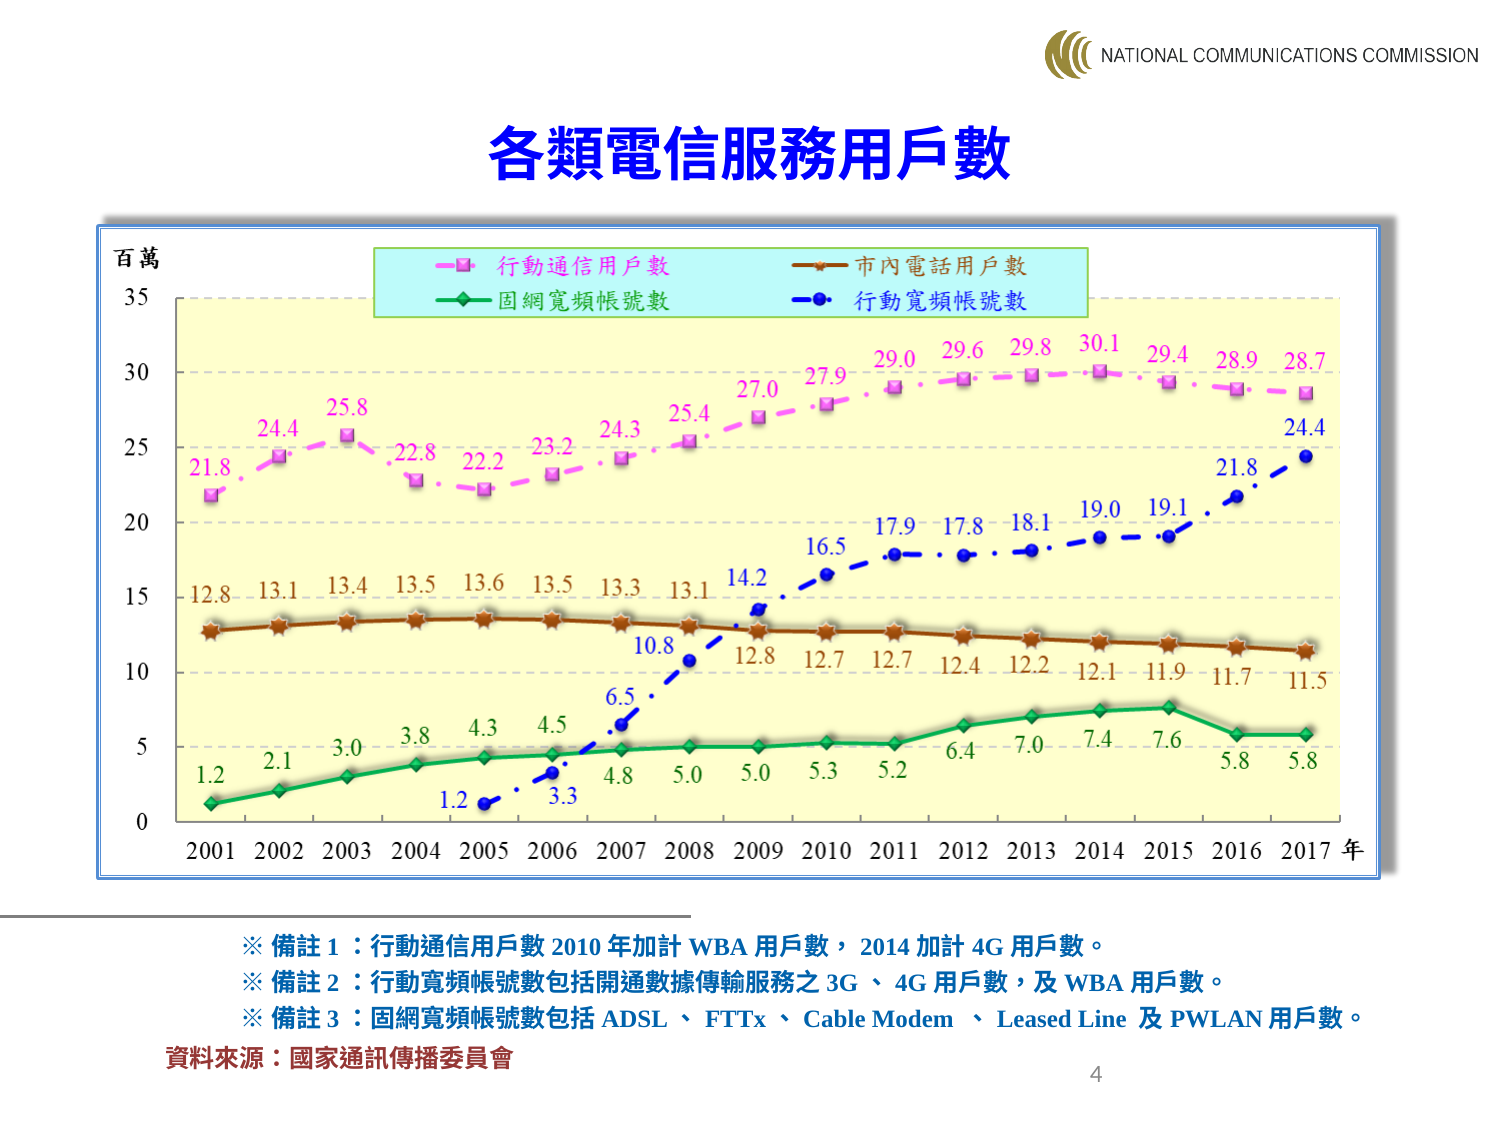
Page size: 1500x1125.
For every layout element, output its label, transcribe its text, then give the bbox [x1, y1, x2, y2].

text_box 4 [1074, 1042, 1426, 1103]
text_box 各類電信服務用戶數 [0, 90, 1500, 216]
text_box ※備註1：行動通信用戶數2010年加計WBA用戶數，2014加計4G用戶數。 ※備註2：行動寬頻帳號數包括開通數據傳輸服務之3G、4G用戶數，及WBA用戶數。 ※備註3：固網寬頻帳號數包括ADSL、FTTx、Cable Modem 、Leased Line 及PWLAN用戶數。 [0, 916, 1424, 1042]
text_box 資料來源：國家通訊傳播委員會 [0, 1035, 703, 1081]
picture [95, 207, 1405, 883]
picture [1045, 30, 1479, 79]
